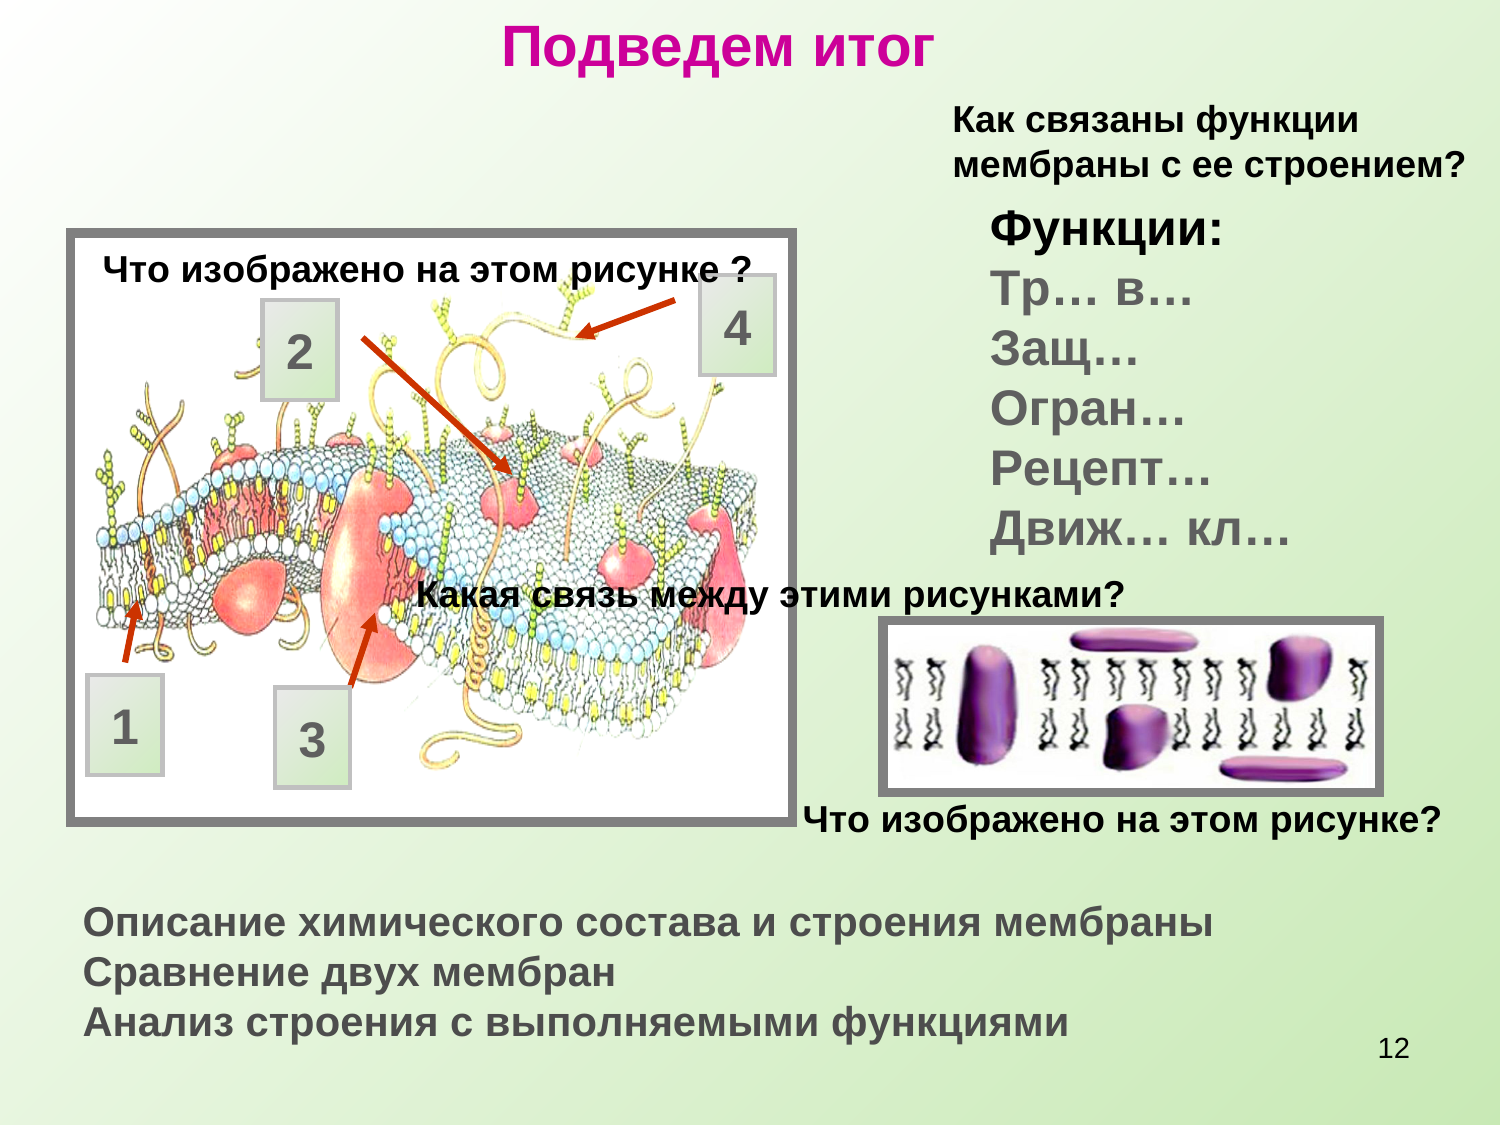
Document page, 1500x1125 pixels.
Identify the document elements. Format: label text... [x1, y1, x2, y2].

text_box Как связаны функции мембраны с ее строением? [937, 87, 1500, 193]
picture [75, 237, 788, 818]
text_box 4 [699, 274, 775, 375]
text_box Какая связь между этими рисунками? [400, 562, 1142, 623]
text_box Что изображено на этом рисунке ? [87, 237, 769, 298]
picture [887, 624, 1375, 787]
text_box 1 [87, 674, 163, 775]
text_box 2 [262, 299, 338, 400]
text_box Подведем итог [112, 0, 1326, 86]
text_box Что изображено на этом рисунке? [787, 787, 1458, 848]
text_box Функции: Тр… в… Защ… Огран… Рецепт… Движ… кл… [975, 193, 1338, 563]
text_box 3 [275, 687, 351, 788]
text_box Описание химического состава и строения мембраны Сравнение двух мембран Анализ строения с выполняемыми функциями [67, 887, 1230, 1053]
